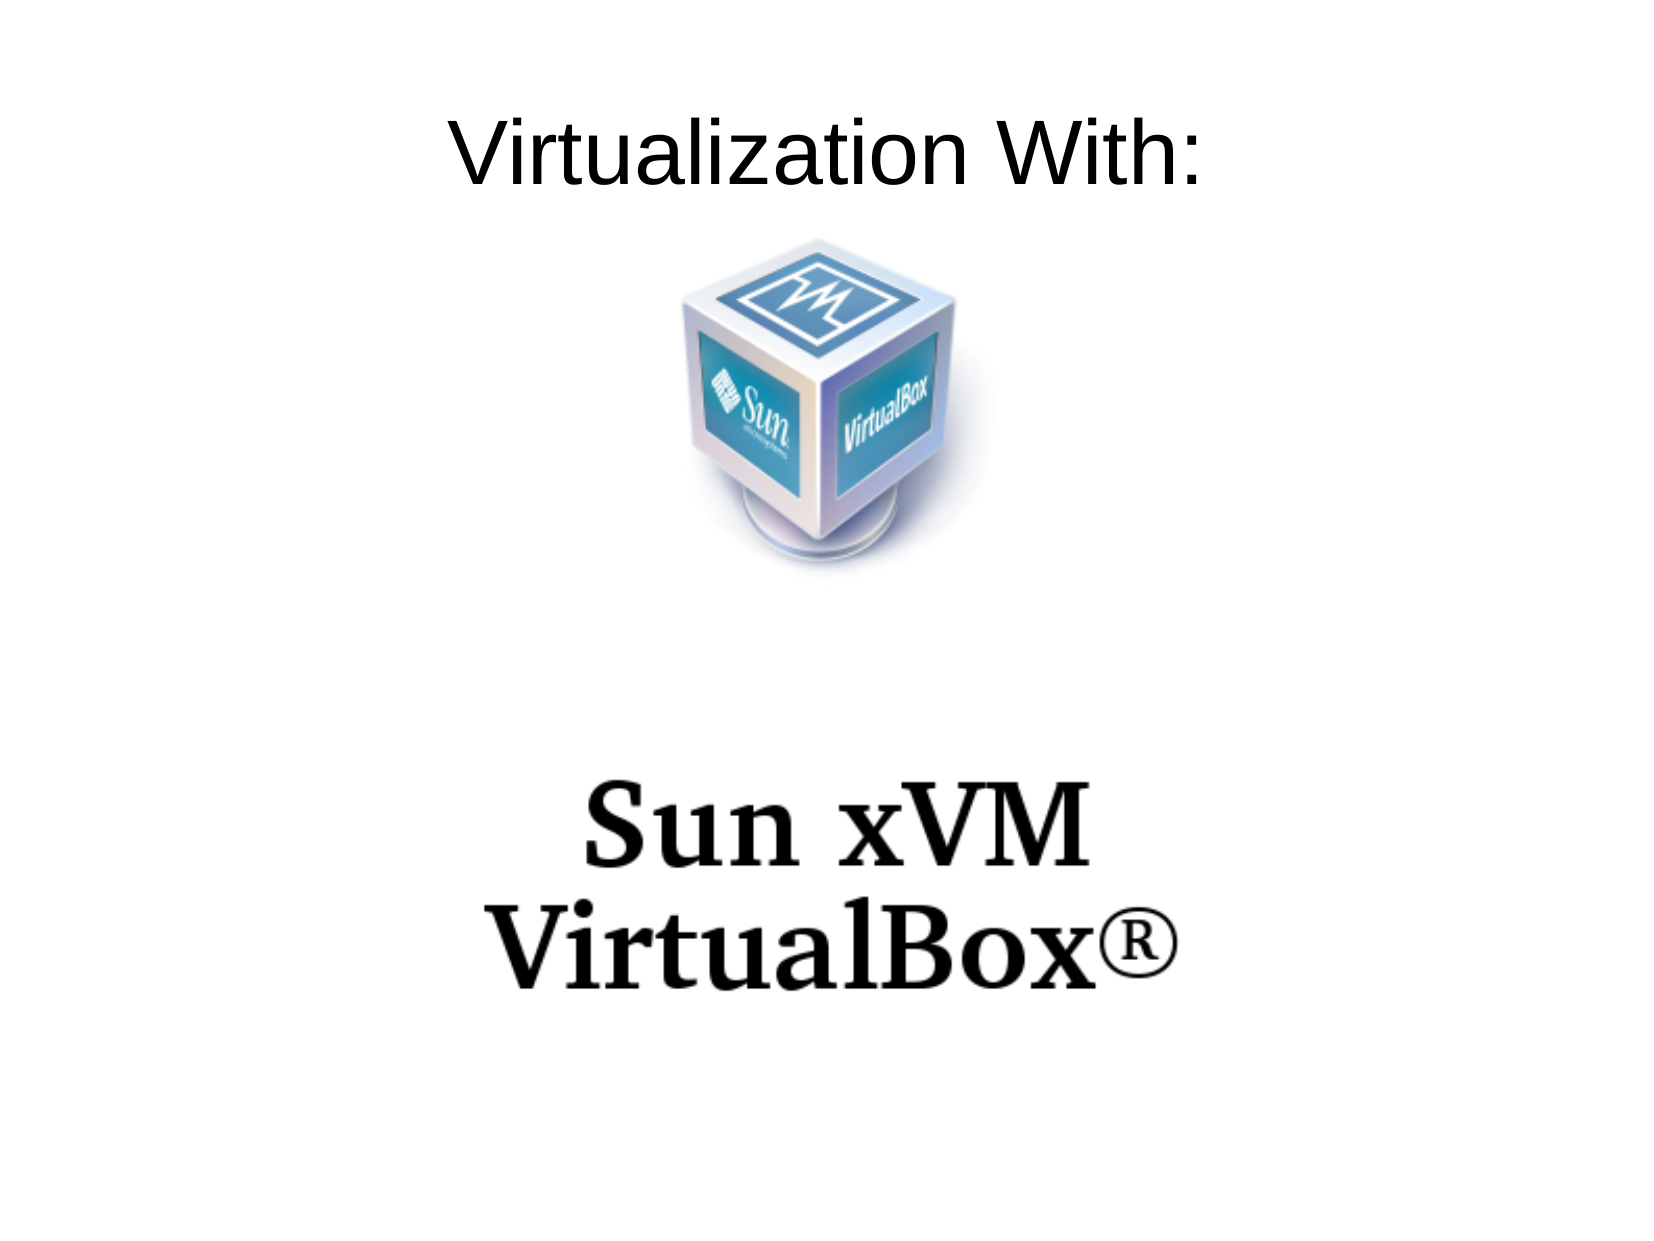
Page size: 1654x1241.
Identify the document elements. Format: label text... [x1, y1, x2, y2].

title Virtualization With: [82, 49, 1571, 257]
picture [439, 257, 1238, 1085]
